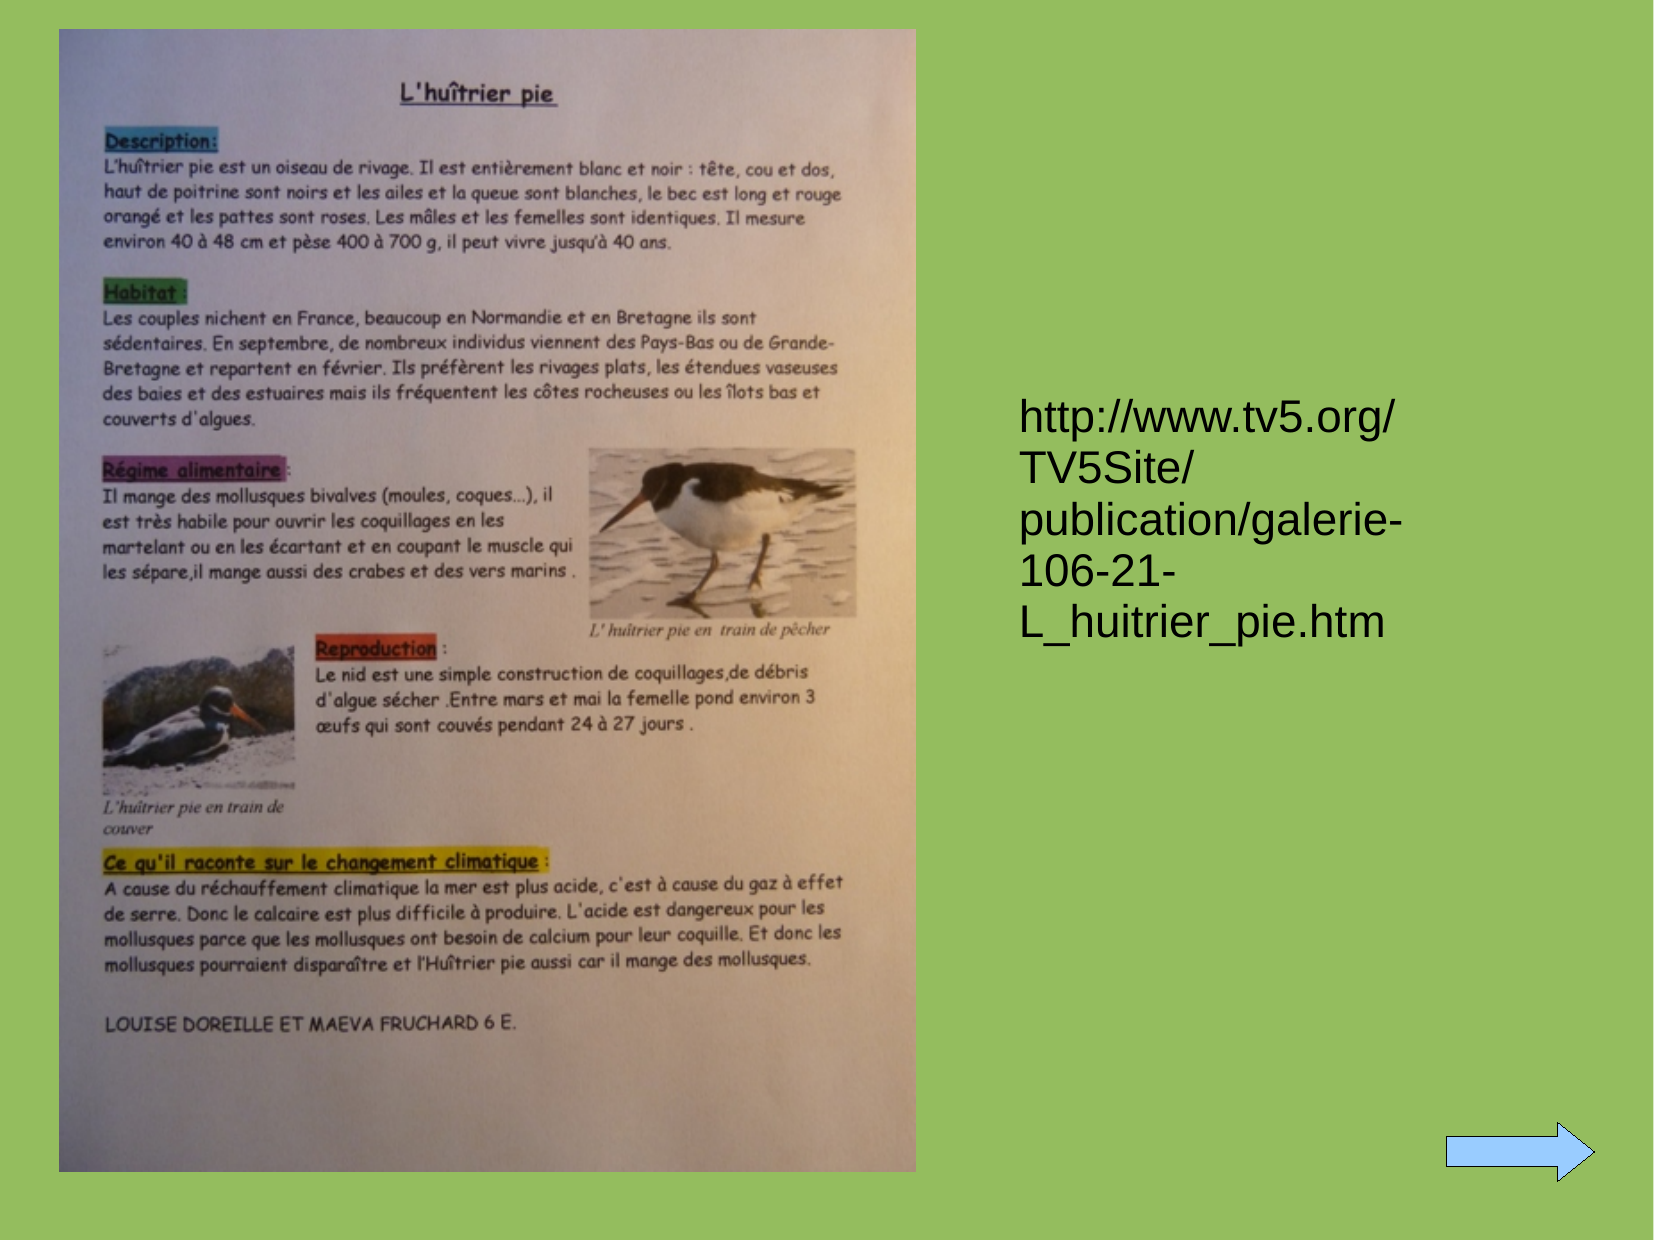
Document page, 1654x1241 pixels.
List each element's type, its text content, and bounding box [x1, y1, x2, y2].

text_box [1446, 1122, 1595, 1182]
picture [59, 29, 916, 1172]
text_box http://www.tv5.org/TV5Site/publication/galerie-106-21-L_huitrier_pie.htm [1003, 383, 1450, 603]
